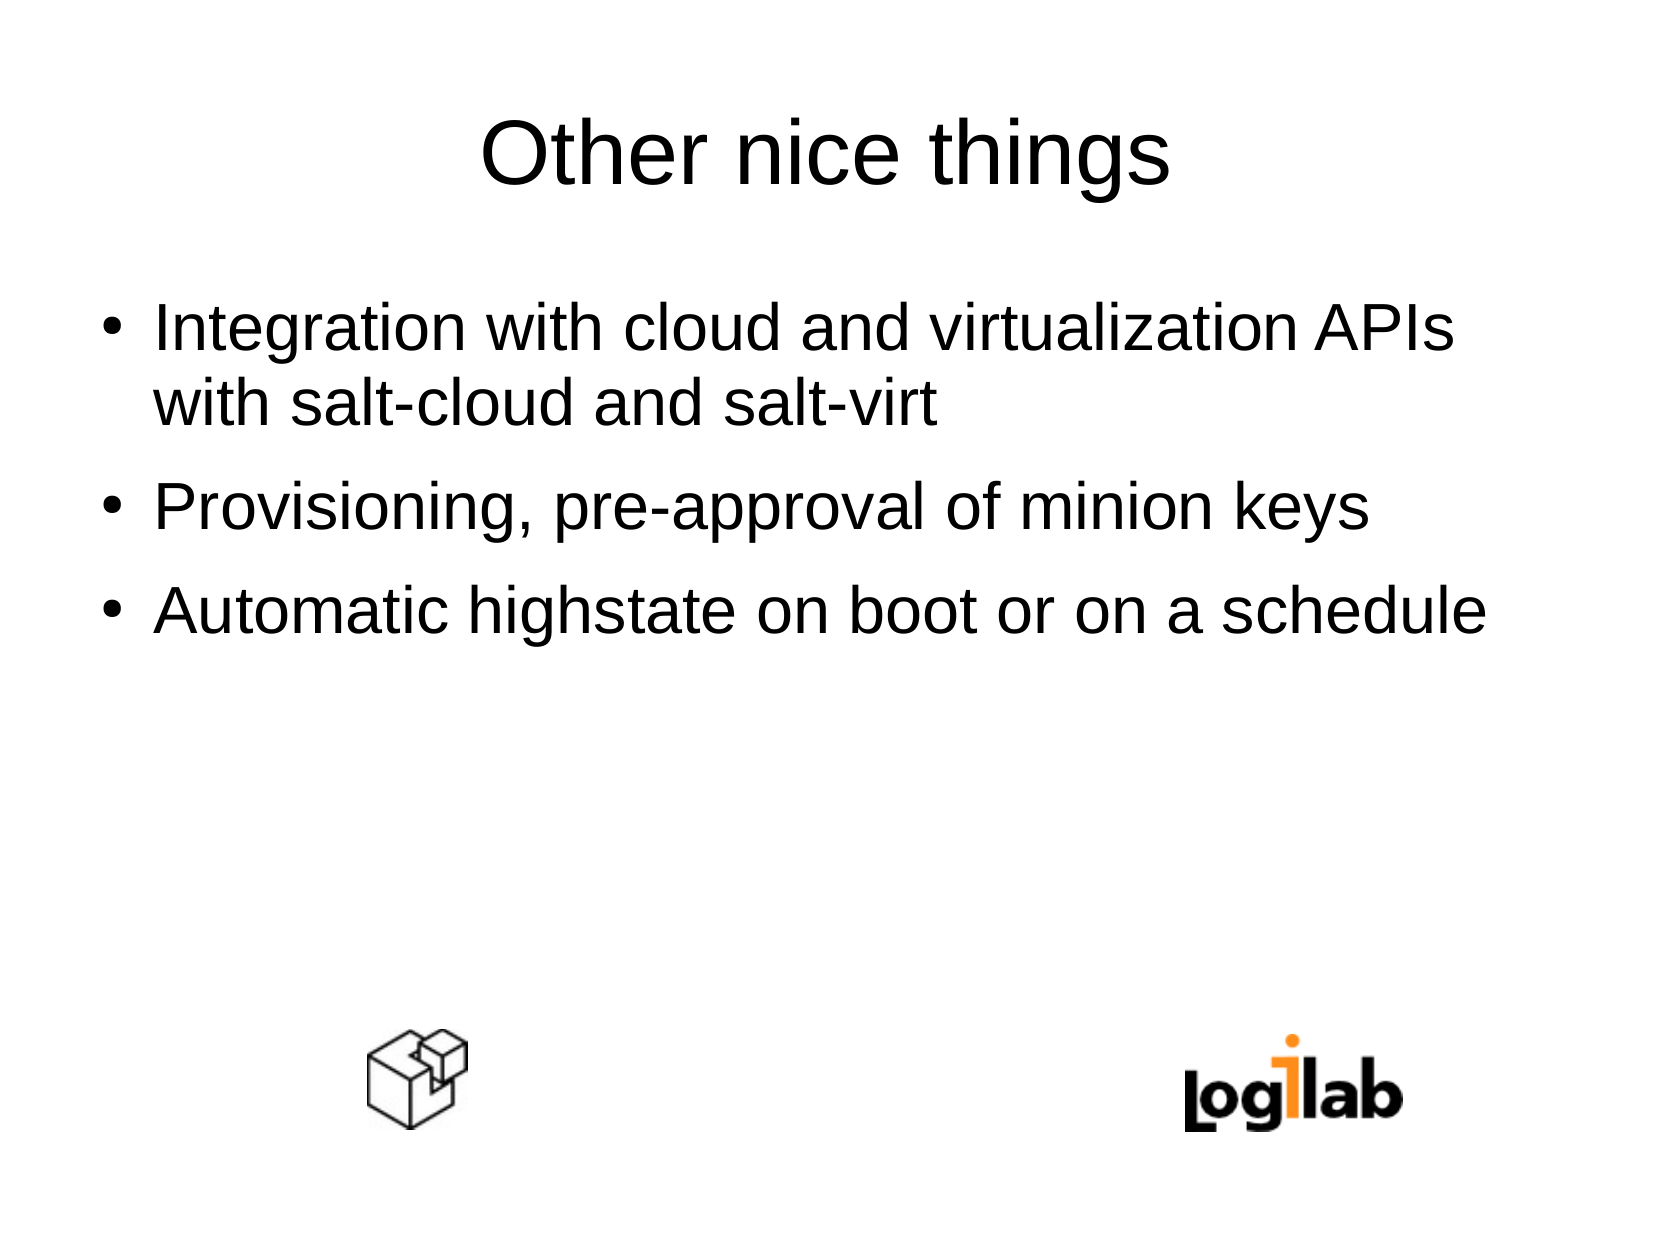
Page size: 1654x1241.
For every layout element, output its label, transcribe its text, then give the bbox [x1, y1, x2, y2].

list Integration with cloud and virtualization APIs with salt-cloud and salt-virt Provisioning, pre-approval of minion keys Automatic highstate on boot or on a schedule [82, 290, 1571, 1010]
picture [367, 1029, 468, 1130]
picture [1185, 1034, 1403, 1132]
title Other nice things [82, 49, 1571, 257]
